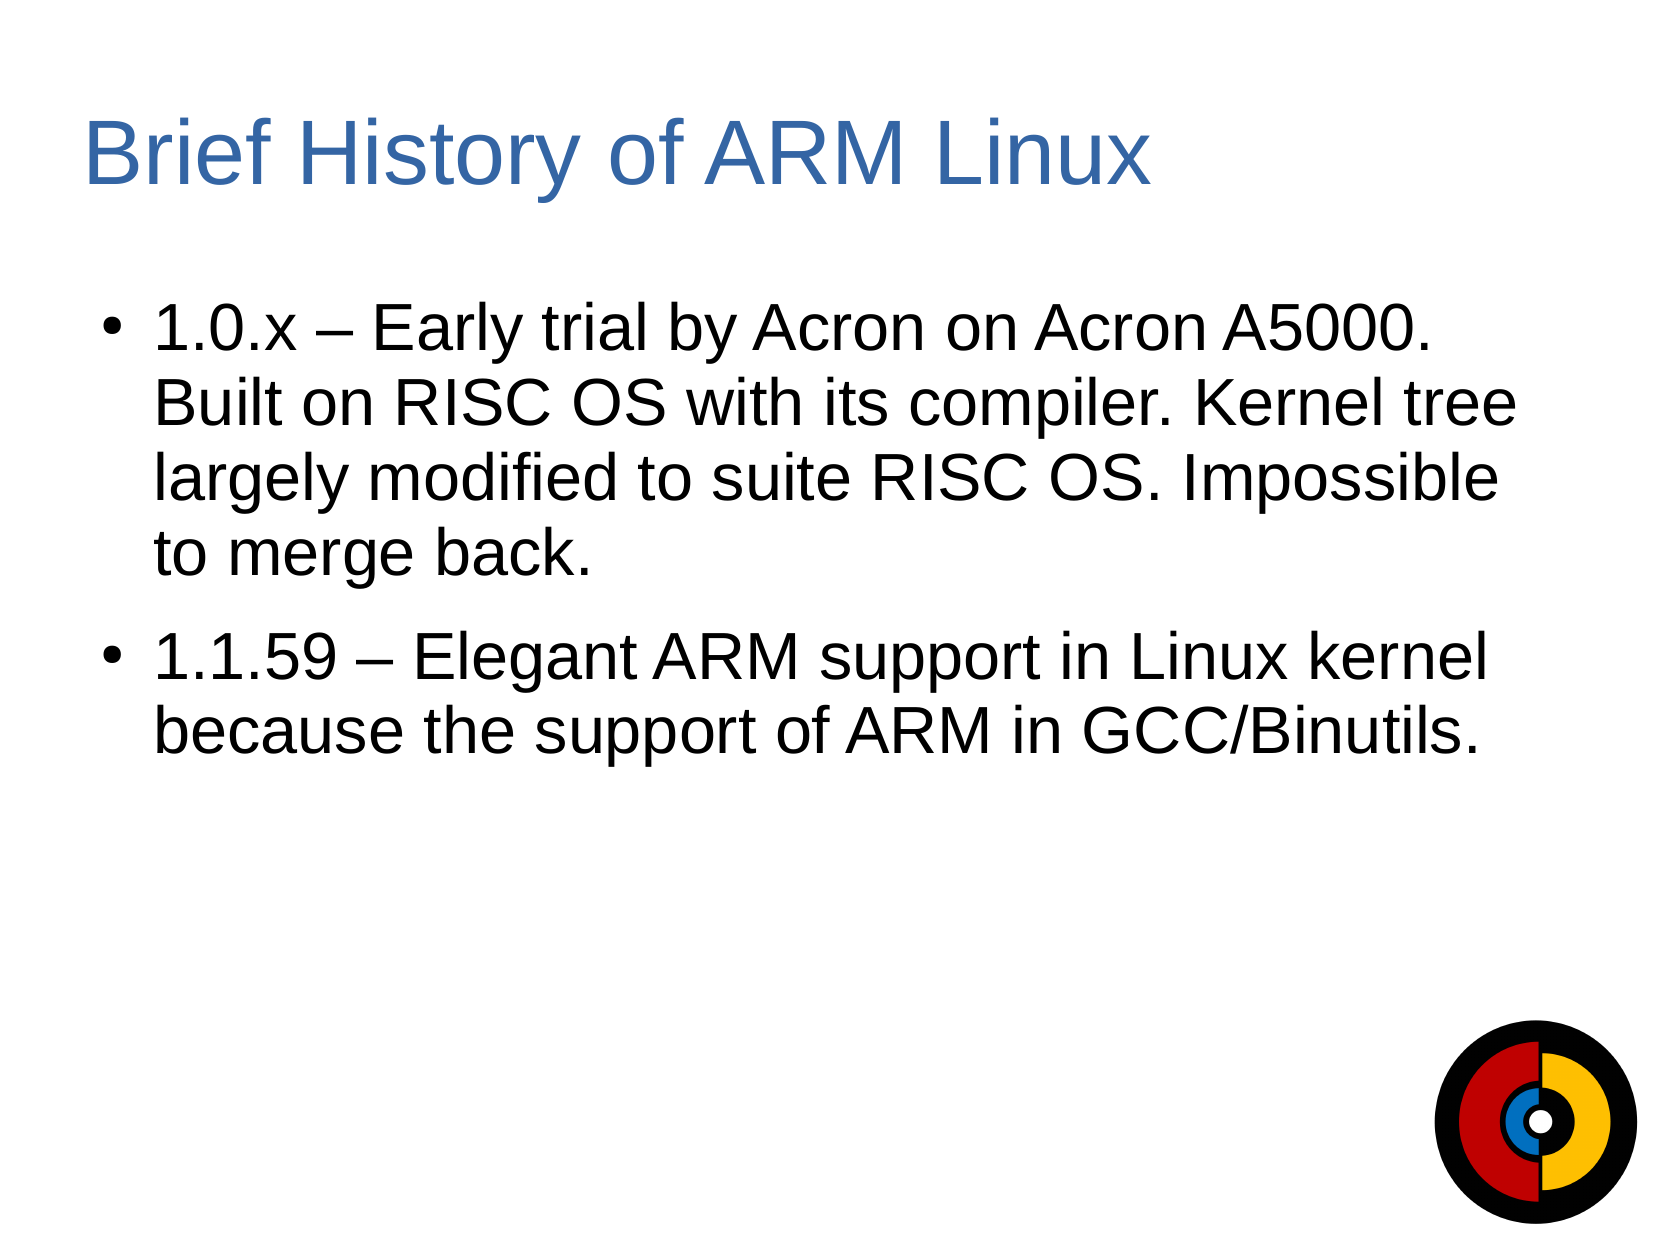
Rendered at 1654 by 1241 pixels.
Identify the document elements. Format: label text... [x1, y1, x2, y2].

list 1.0.x – Early trial by Acron on Acron A5000. Built on RISC OS with its compiler. Kernel tree largely modified to suite RISC OS. Impossible to merge back. 1.1.59 – Elegant ARM support in Linux kernel because the support of ARM in GCC/Binutils. [82, 290, 1571, 1010]
title Brief History of ARM Linux [82, 49, 1571, 257]
picture [1429, 1015, 1642, 1229]
